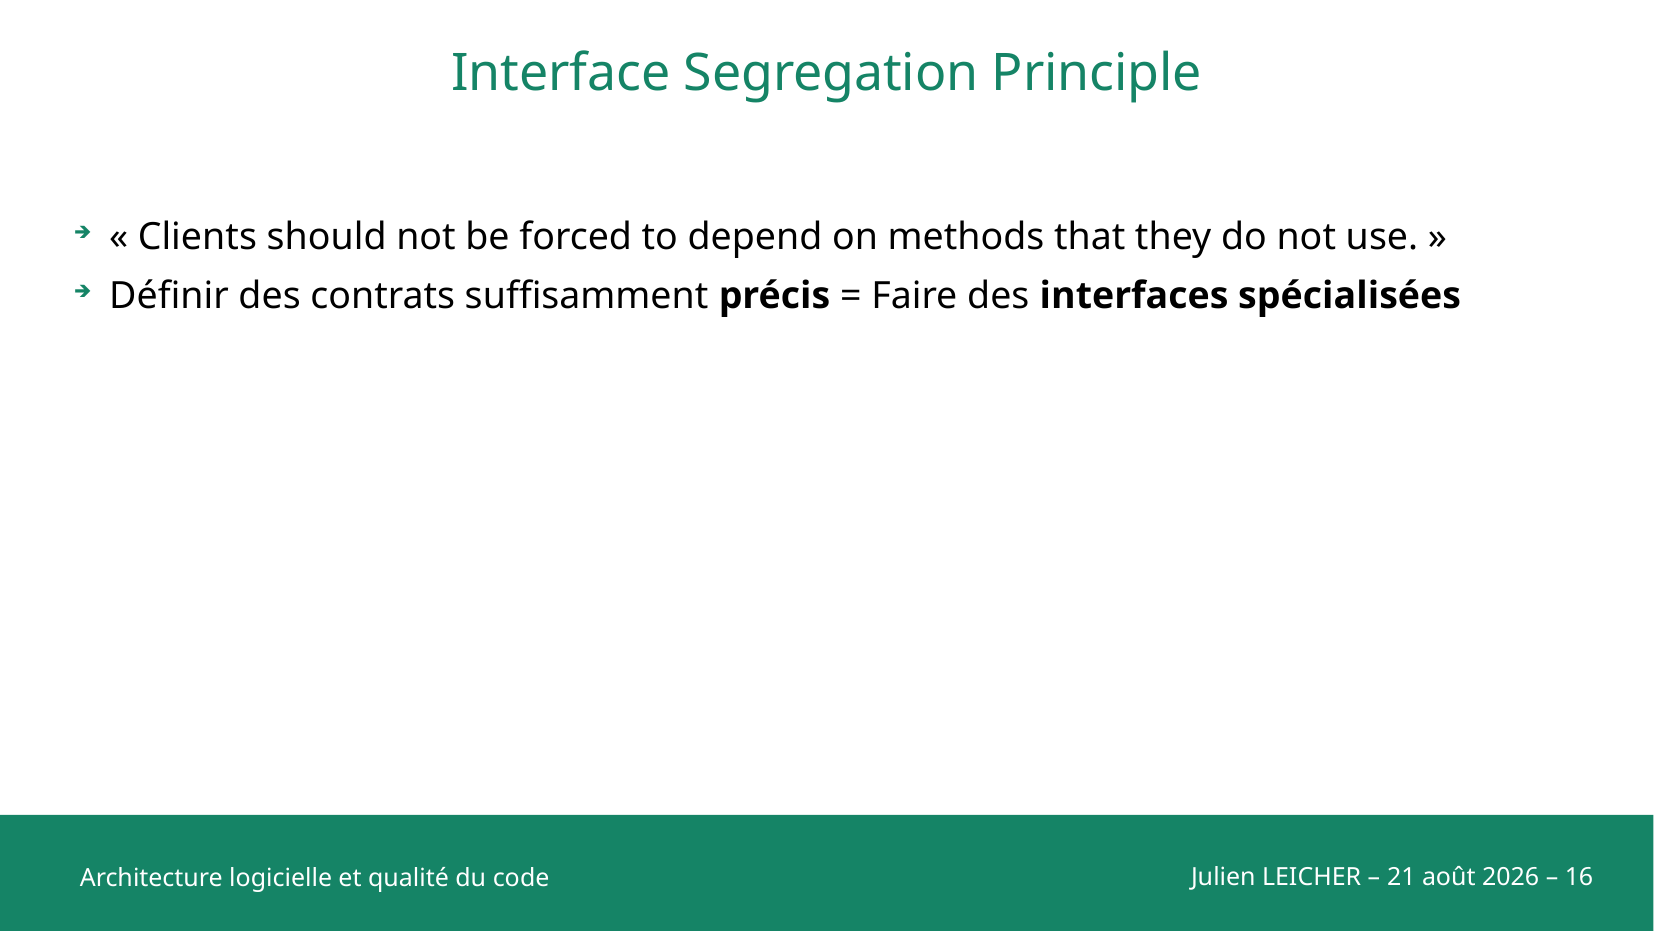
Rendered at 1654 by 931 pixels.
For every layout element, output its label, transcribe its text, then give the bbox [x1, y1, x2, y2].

text_box Interface Segregation Principle [0, 27, 1654, 113]
text_box Architecture logicielle et qualité du code [64, 852, 798, 898]
text_box Julien LEICHER – 22 mars 2022 – <numéro> [0, 814, 1654, 931]
text_box « Clients should not be forced to depend on methods that they do not use. » Définir des contrats suffisamment précis = Faire des interfaces spécialisées [59, 194, 1595, 678]
